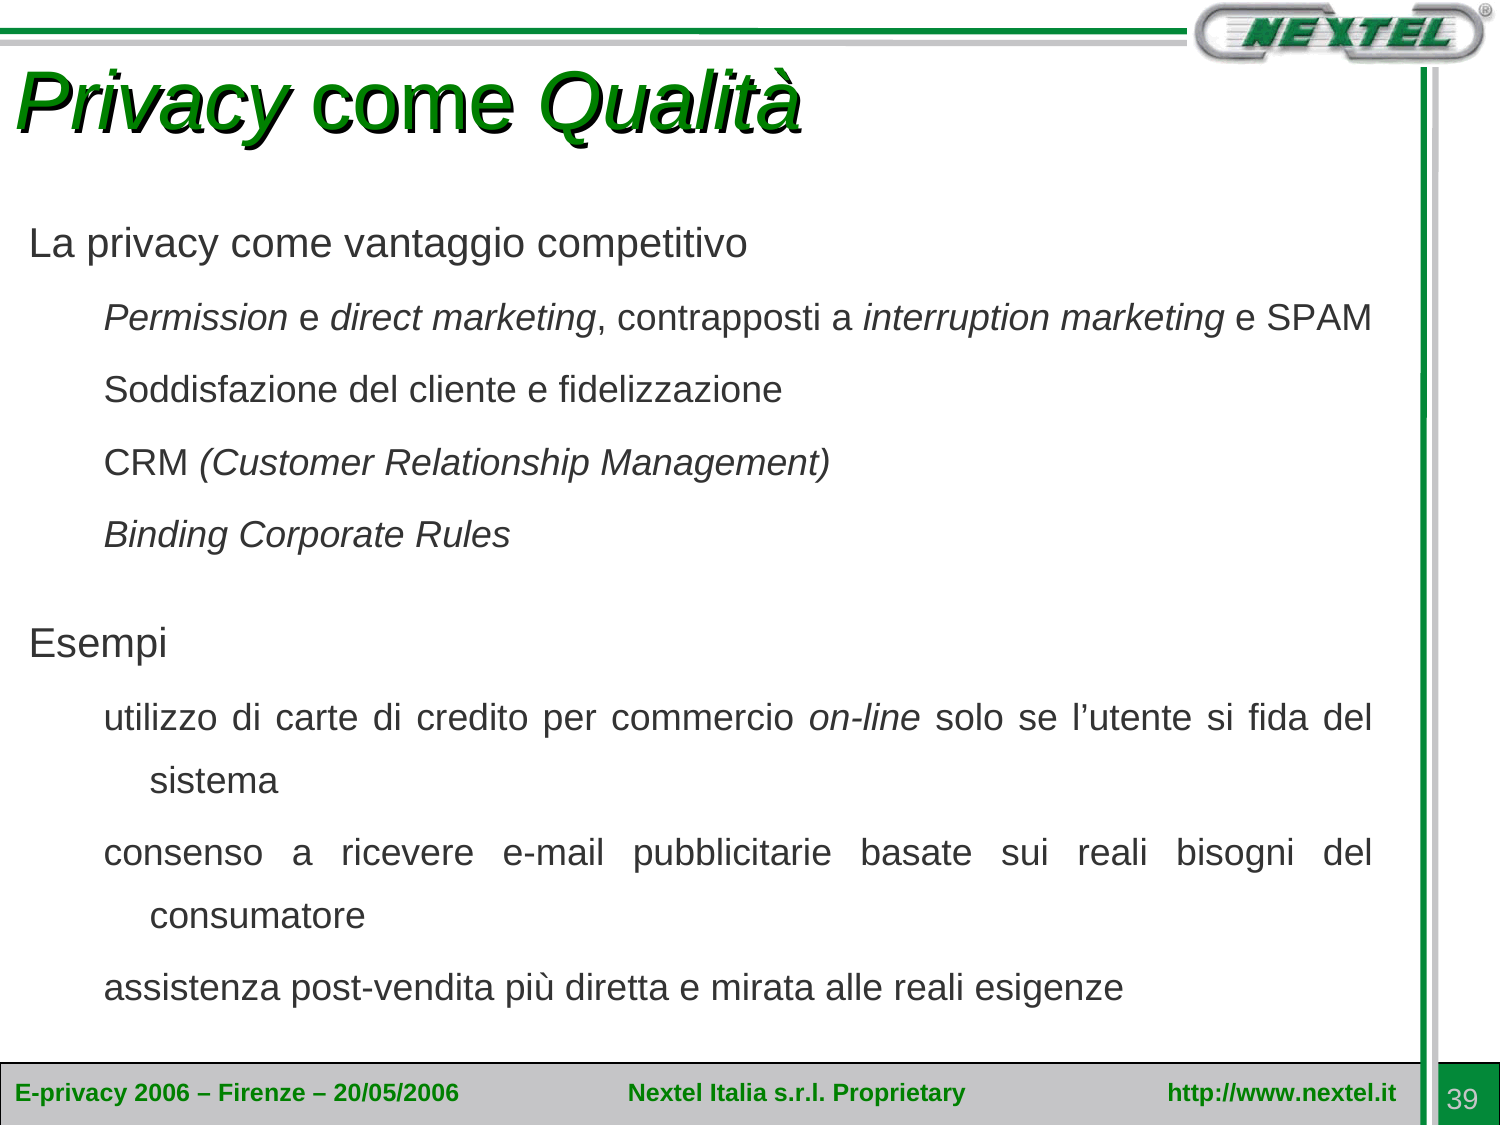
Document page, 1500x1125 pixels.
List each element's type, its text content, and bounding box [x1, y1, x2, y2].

picture [1187, 0, 1500, 67]
title Privacy come Qualità [0, 39, 1182, 162]
list La privacy come vantaggio competitivo Permission e direct marketing, contrapposti a interruption marketing e SPAM Soddisfazione del cliente e fidelizzazione CRM (Customer Relationship Management) Binding Corporate Rules Esempi utilizzo di carte di credito per commercio on-line solo se l’utente si fida del sistema consenso a ricevere e-mail pubblicitarie basate sui reali bisogni del consumatore assistenza post-vendita più diretta e mirata alle reali esigenze [13, 188, 1388, 1125]
